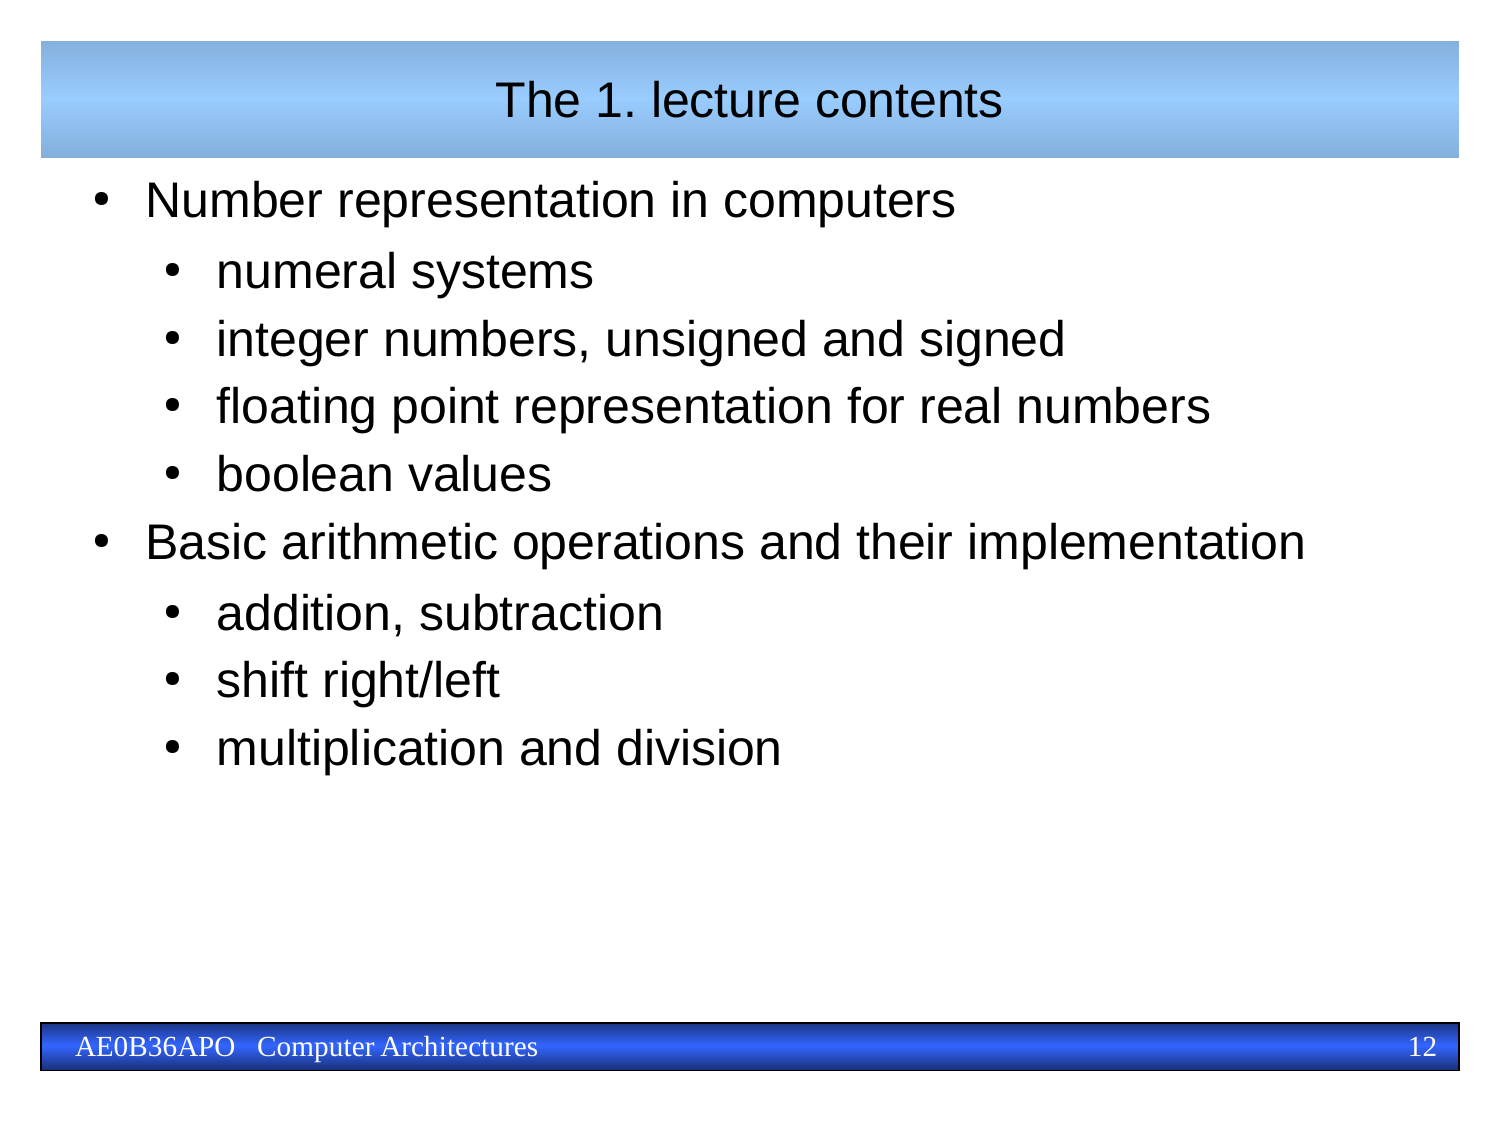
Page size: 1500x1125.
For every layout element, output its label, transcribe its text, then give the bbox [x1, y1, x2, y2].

title The 1. lecture contents [41, 41, 1459, 158]
list Number representation in computers numeral systems integer numbers, unsigned and signed floating point representation for real numbers boolean values Basic arithmetic operations and their implementation addition, subtraction shift right/left multiplication and division [75, 172, 1426, 1000]
